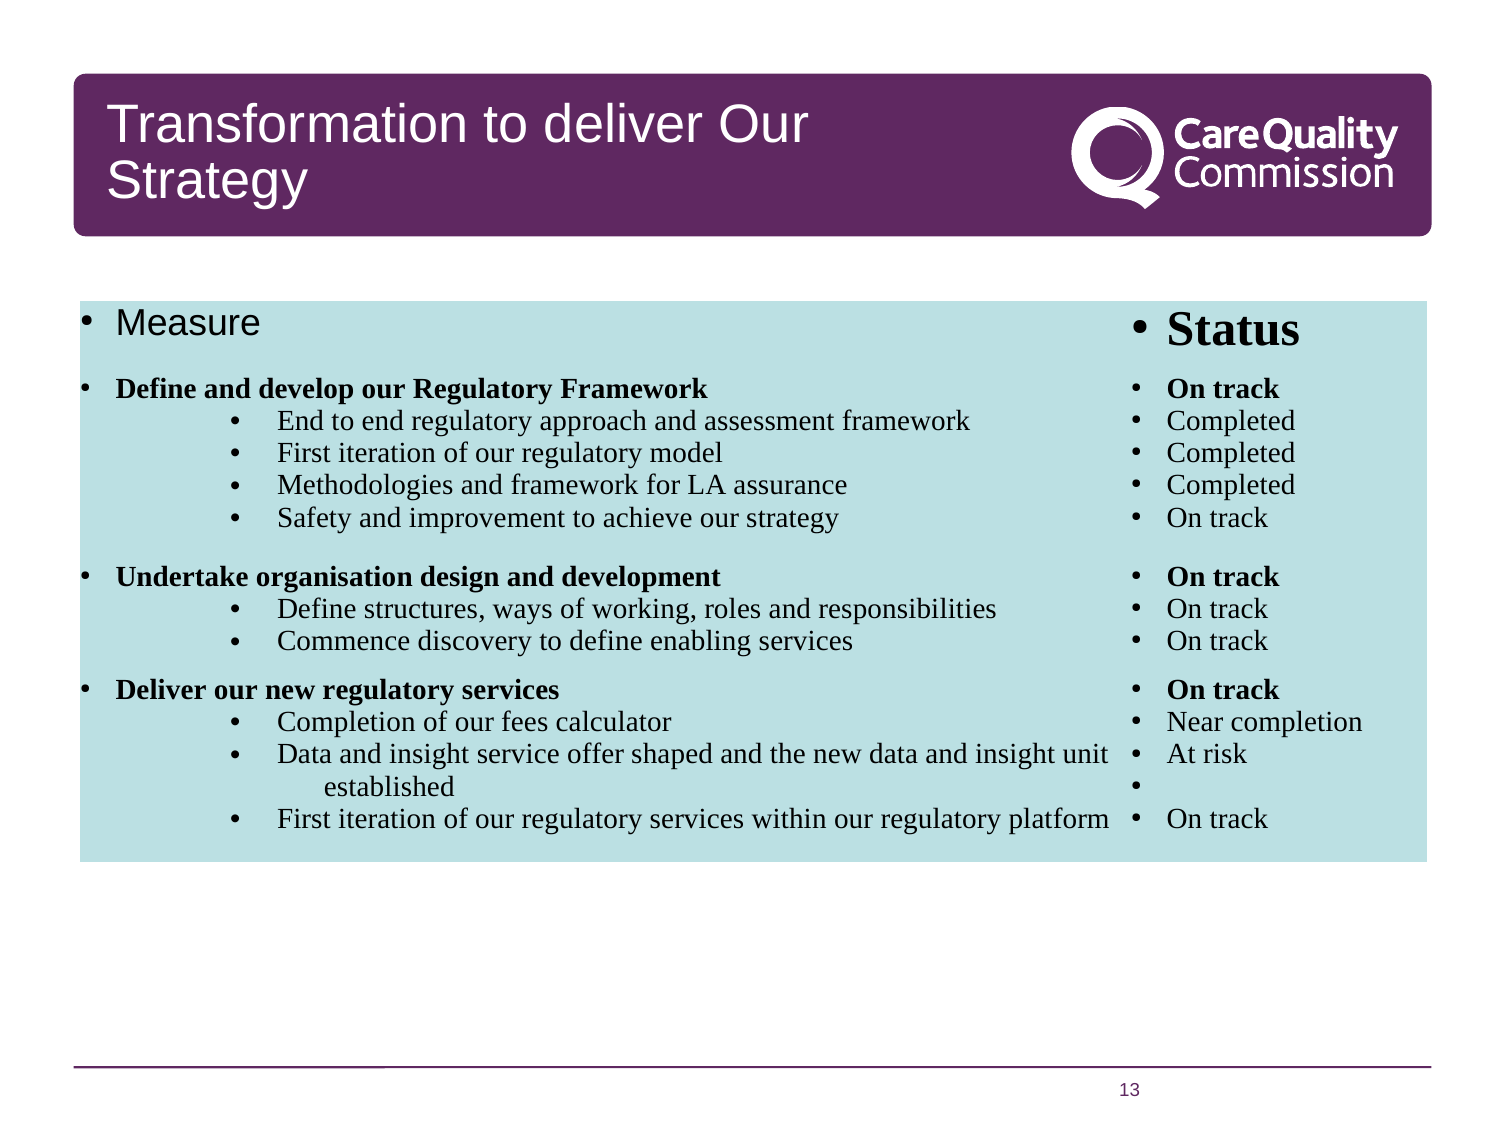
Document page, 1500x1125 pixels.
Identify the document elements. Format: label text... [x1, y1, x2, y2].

table_header Measure [80, 301, 1131, 372]
title Transformation to deliver Our Strategy [106, 79, 1022, 229]
table_cell On track On track On track [1131, 560, 1427, 673]
table_cell On track Near completion At risk On track [1131, 673, 1427, 862]
table_cell Deliver our new regulatory services Completion of our fees calculator Data and insight service offer shaped and the new data and insight unit established First iteration of our regulatory services within our regulatory platform [80, 673, 1131, 862]
table_cell Undertake organisation design and development Define structures, ways of working, roles and responsibilities Commence discovery to define enabling services [80, 560, 1131, 673]
table_cell Define and develop our Regulatory Framework End to end regulatory approach and assessment framework First iteration of our regulatory model Methodologies and framework for LA assurance Safety and improvement to achieve our strategy [80, 372, 1131, 560]
text_box 13 [1119, 1025, 1432, 1101]
table_header Status [1131, 301, 1427, 372]
table_cell On track Completed Completed Completed On track [1131, 372, 1427, 560]
